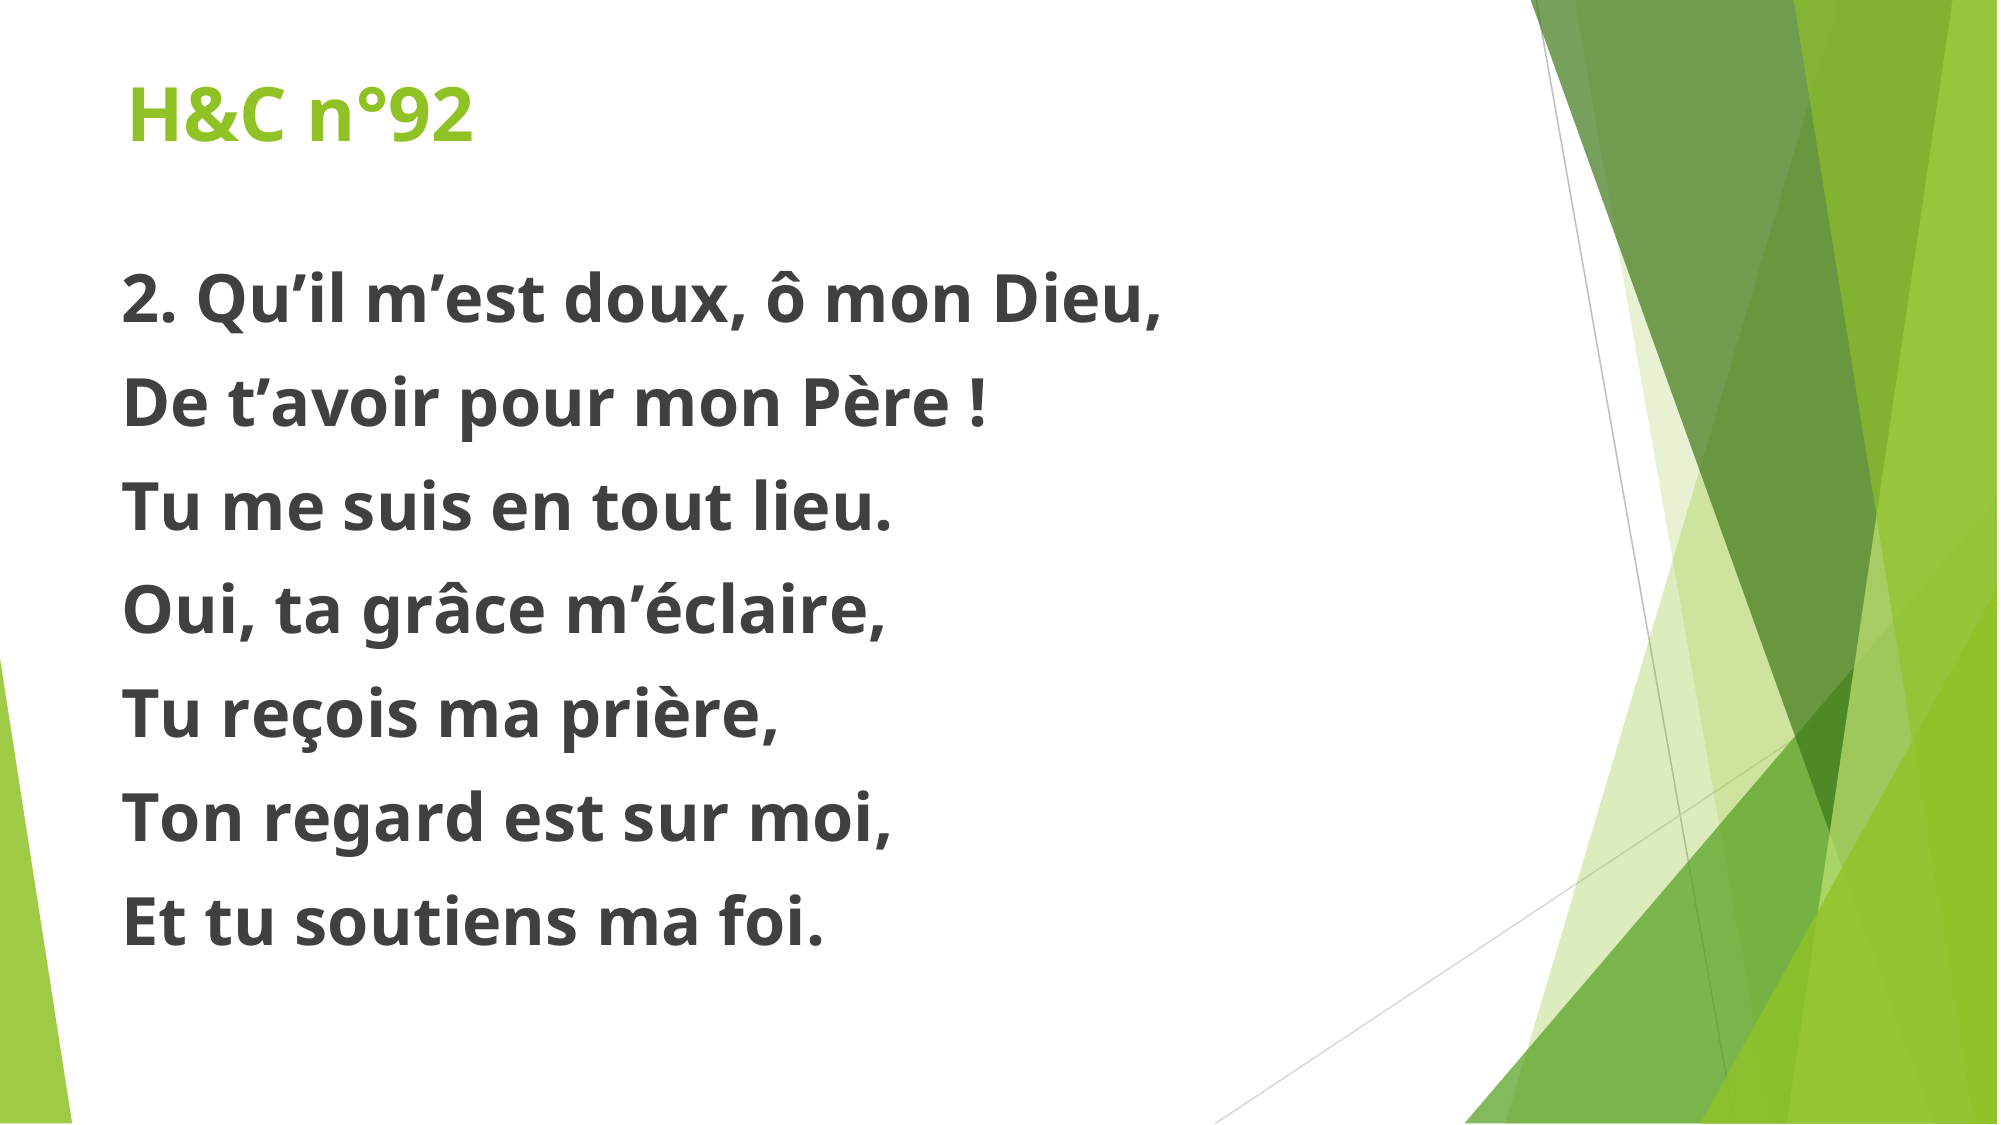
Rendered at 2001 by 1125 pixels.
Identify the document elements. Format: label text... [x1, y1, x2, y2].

text_box H&C n°92 [111, 59, 1522, 154]
text_box 2. Qu’il m’est doux, ô mon Dieu, De t’avoir pour mon Père ! Tu me suis en tout lieu. Oui, ta grâce m’éclaire, Tu reçois ma prière, Ton regard est sur moi, Et tu soutiens ma foi. [106, 236, 1961, 1075]
